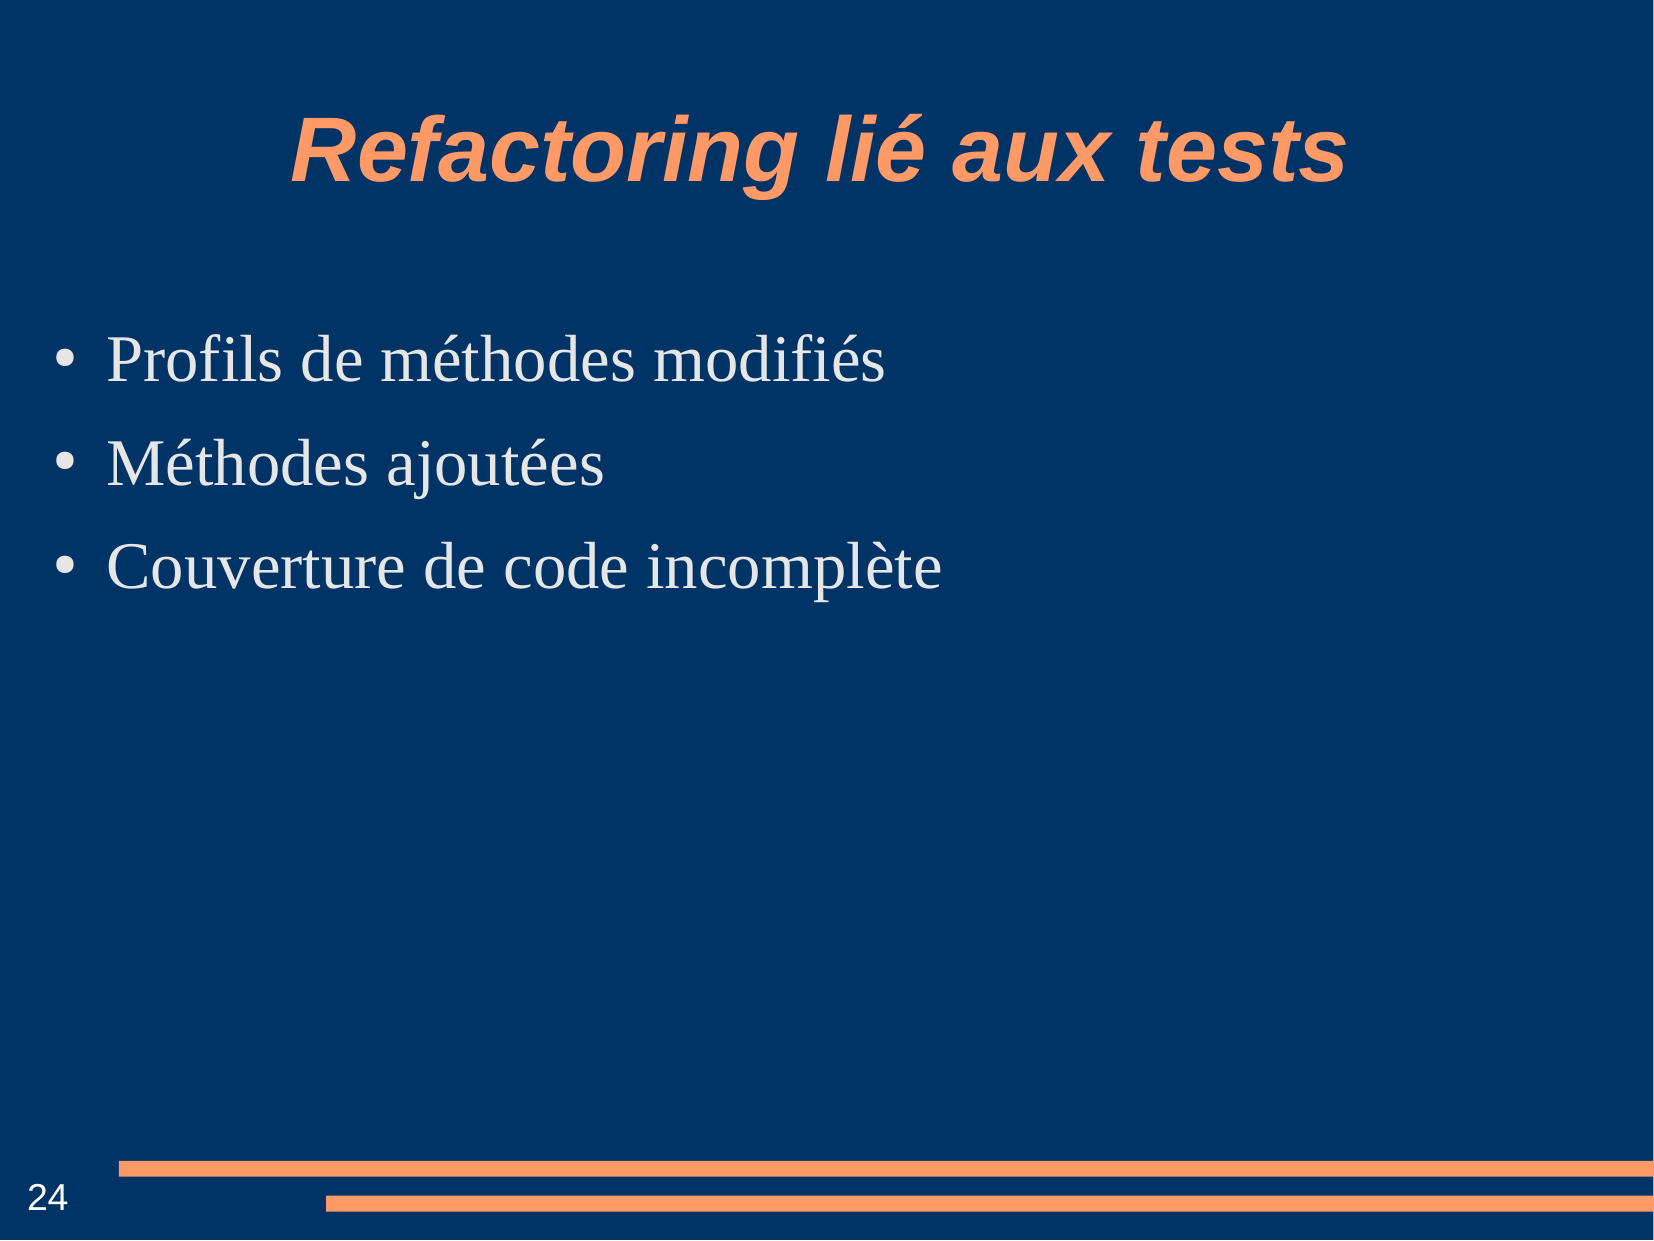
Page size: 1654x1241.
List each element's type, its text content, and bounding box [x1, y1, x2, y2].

list Profils de méthodes modifiés Méthodes ajoutées Couverture de code incomplète [35, 322, 1607, 1099]
title Refactoring lié aux tests [35, 46, 1607, 254]
